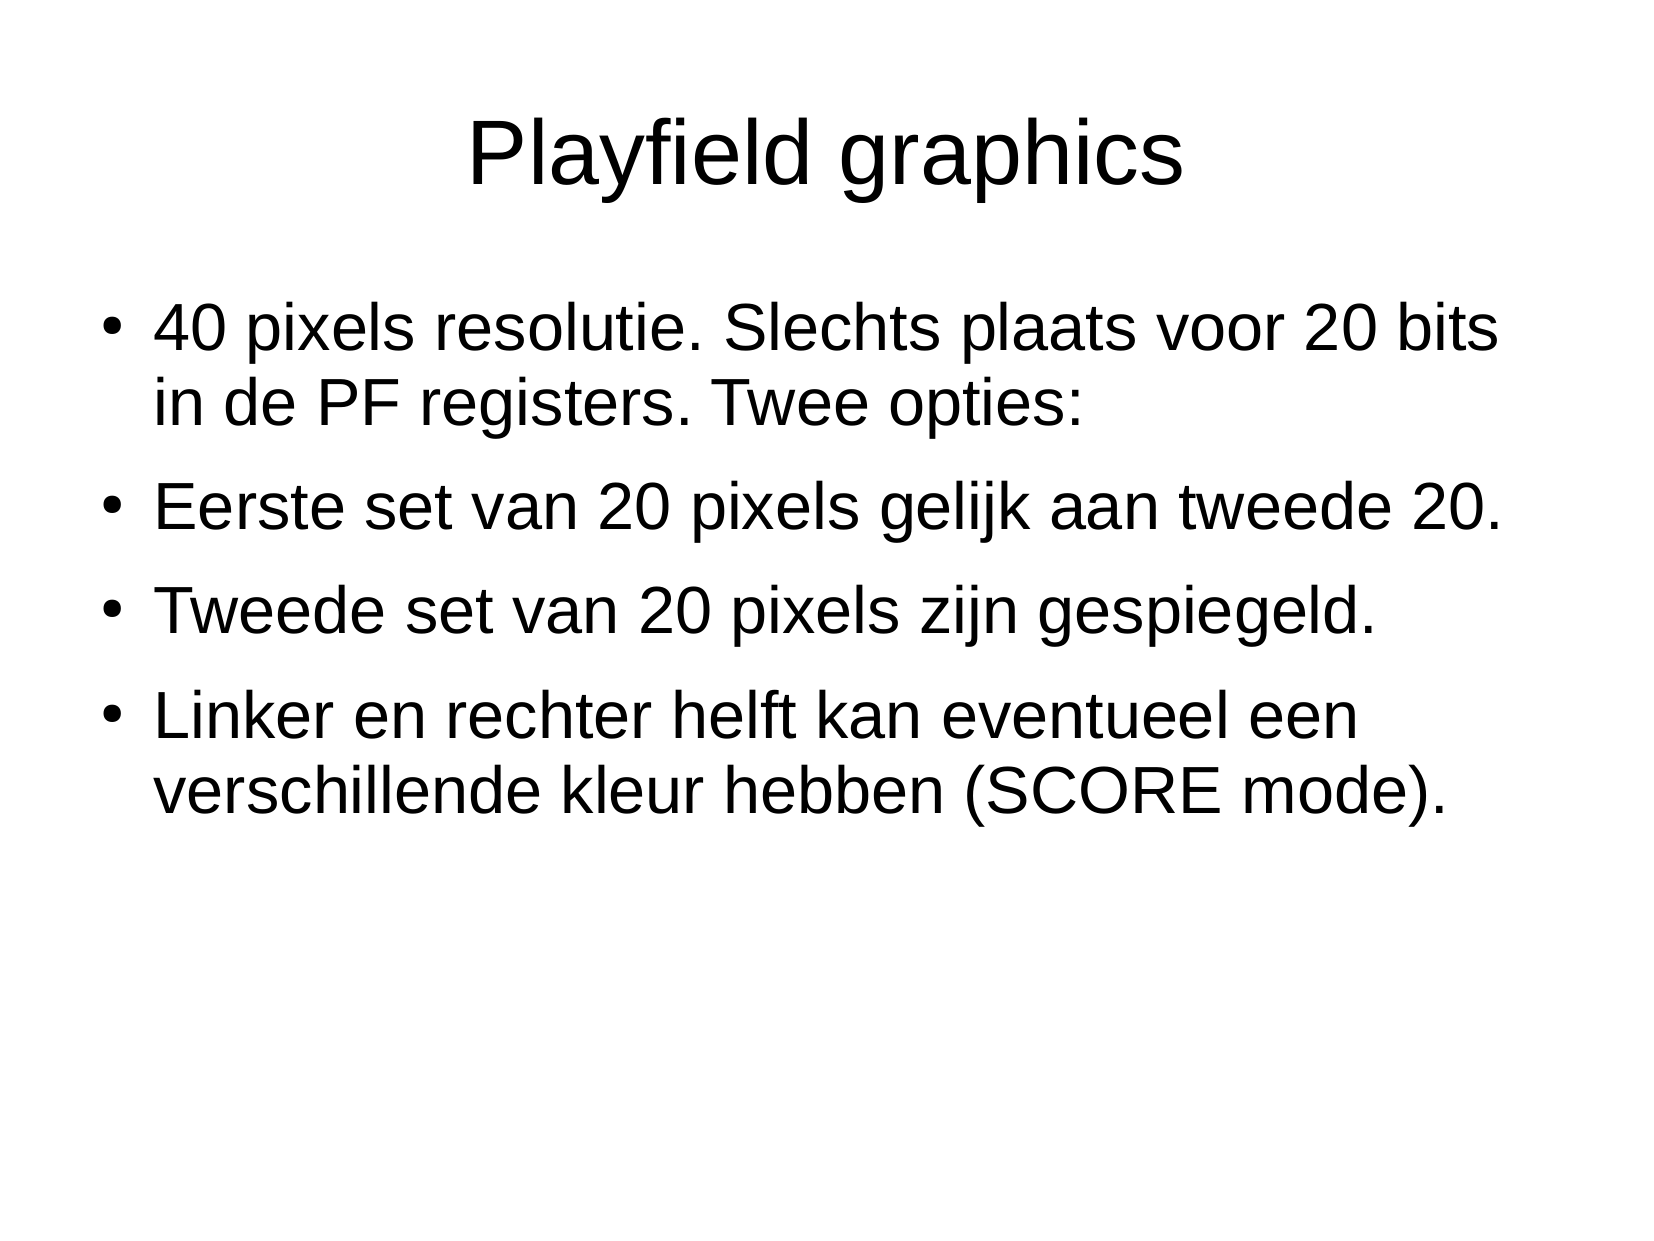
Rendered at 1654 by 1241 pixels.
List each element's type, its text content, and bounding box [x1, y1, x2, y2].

title Playfield graphics [82, 49, 1571, 257]
list 40 pixels resolutie. Slechts plaats voor 20 bits in de PF registers. Twee opties: Eerste set van 20 pixels gelijk aan tweede 20. Tweede set van 20 pixels zijn gespiegeld. Linker en rechter helft kan eventueel een verschillende kleur hebben (SCORE mode). [82, 290, 1571, 1010]
